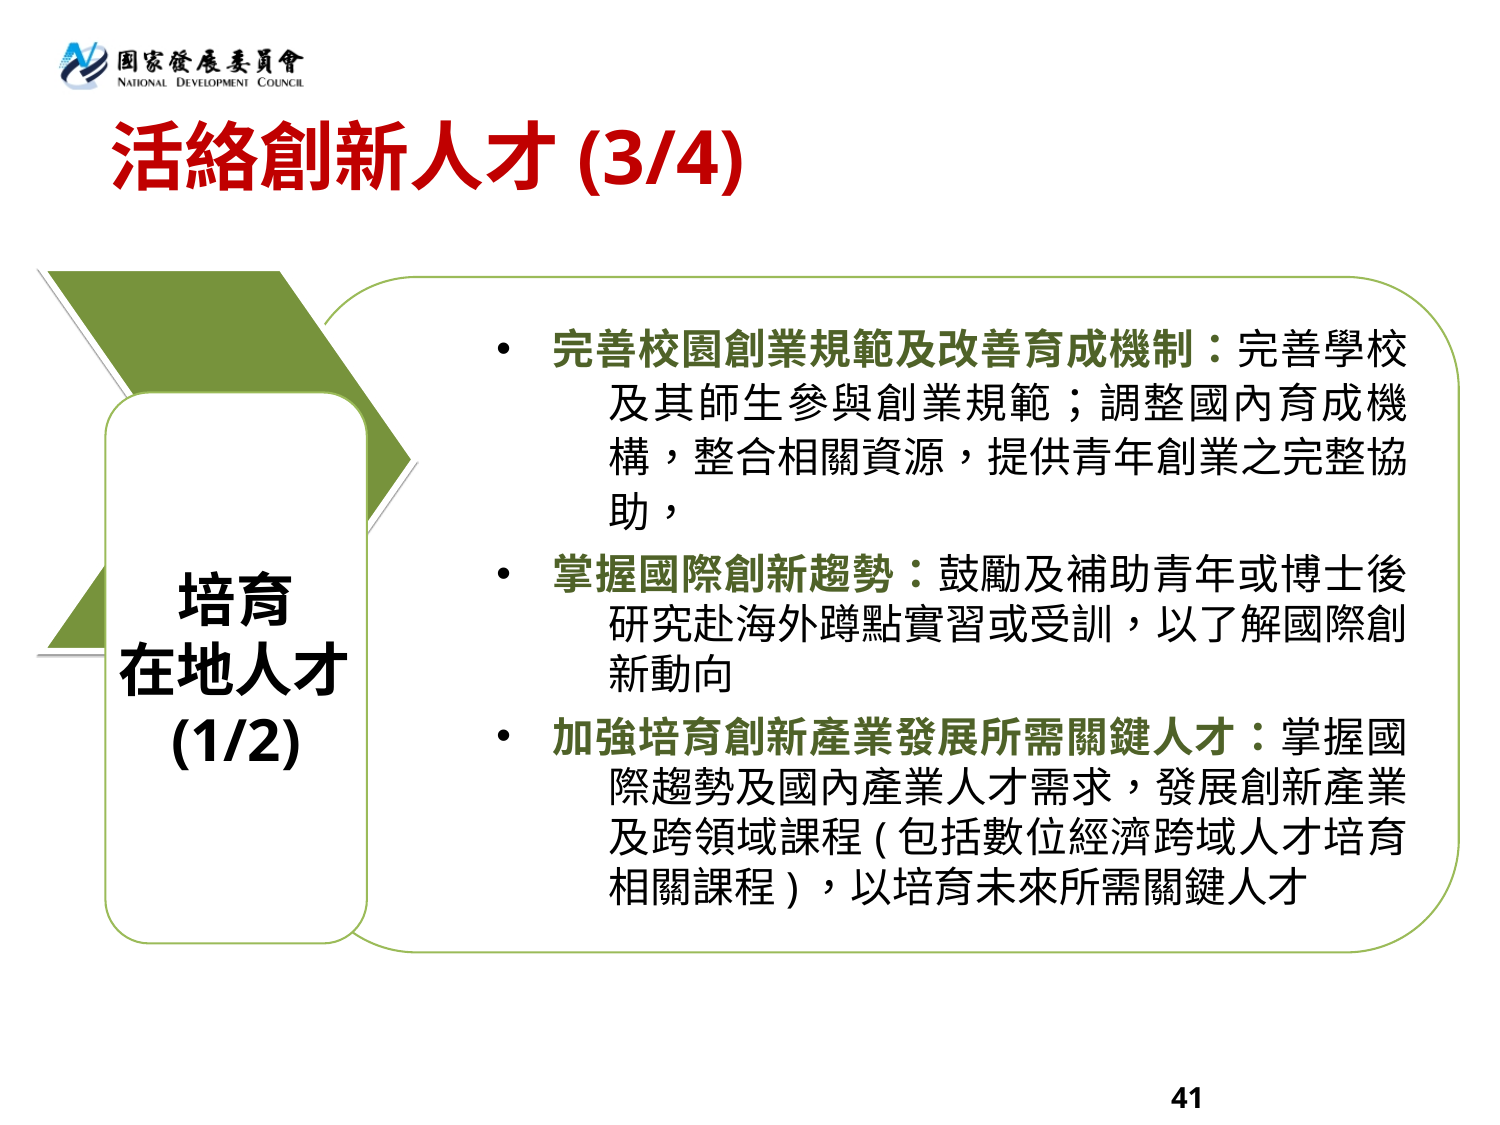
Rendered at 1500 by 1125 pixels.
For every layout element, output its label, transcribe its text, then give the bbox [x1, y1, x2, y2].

title 活絡創新人才(3/4) [94, 81, 1500, 240]
text_box [41, 268, 415, 529]
text_box 41 [1156, 1069, 1500, 1125]
text_box 培育 在地人才(1/2) [105, 392, 367, 944]
text_box 完善校園創業規範及改善育成機制：完善學校及其師生參與創業規範；調整國內育成機構，整合相關資源，提供青年創業之完整協助， 掌握國際創新趨勢：鼓勵及補助青年或博士後研究赴海外蹲點實習或受訓，以了解國際創新動向 加強培育創新產業發展所需關鍵人才：掌握國際趨勢及國內產業人才需求，發展創新產業及跨領域課程(包括數位經濟跨域人才培育相關課程)，以培育未來所需關鍵人才 [323, 276, 1459, 953]
text_box [41, 559, 105, 651]
